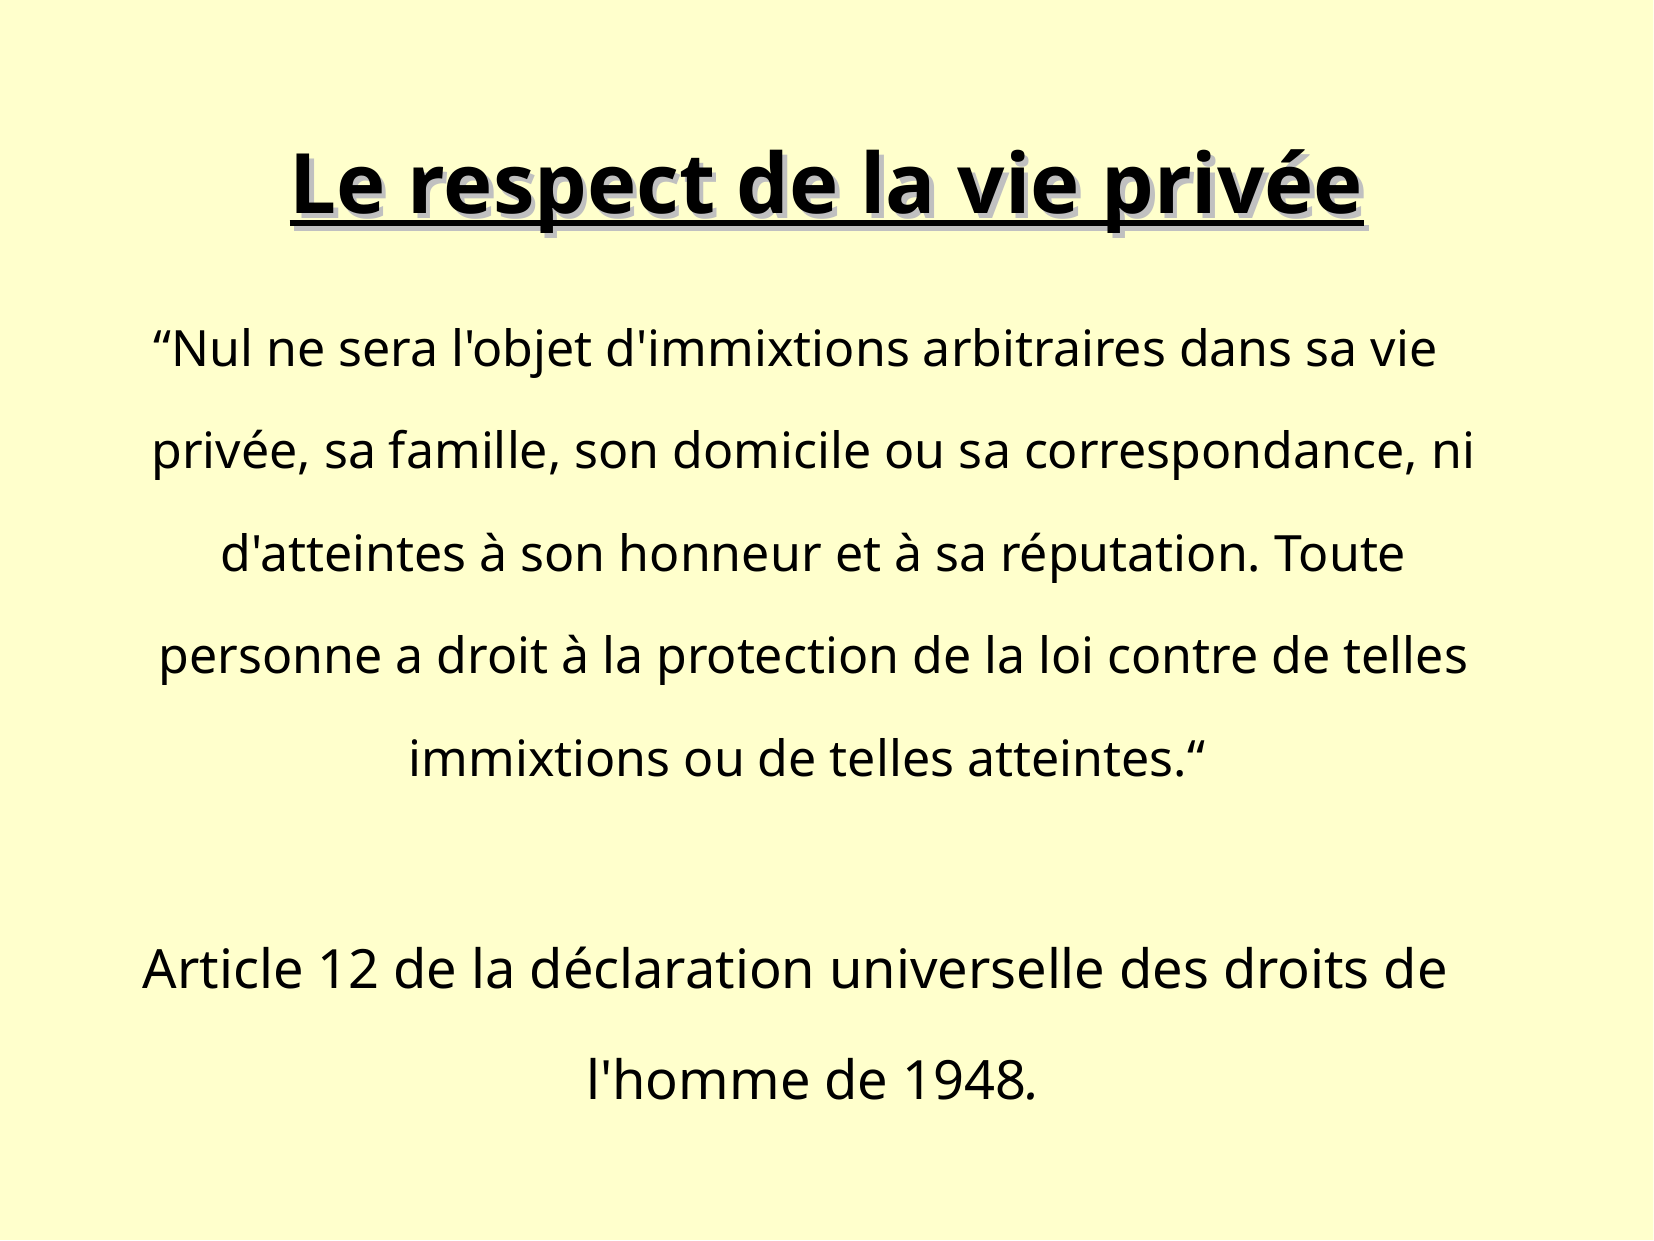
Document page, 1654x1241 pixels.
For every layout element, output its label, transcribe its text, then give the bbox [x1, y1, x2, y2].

subtitle “Nul ne sera l'objet d'immixtions arbitraires dans sa vie privée, sa famille, son domicile ou sa correspondance, ni d'atteintes à son honneur et à sa réputation. Toute personne a droit à la protection de la loi contre de telles immixtions ou de telles atteintes.“ Article 12 de la déclaration universelle des droits de l'homme de 1948. [76, 295, 1565, 1099]
title Le respect de la vie privée [82, 49, 1571, 257]
